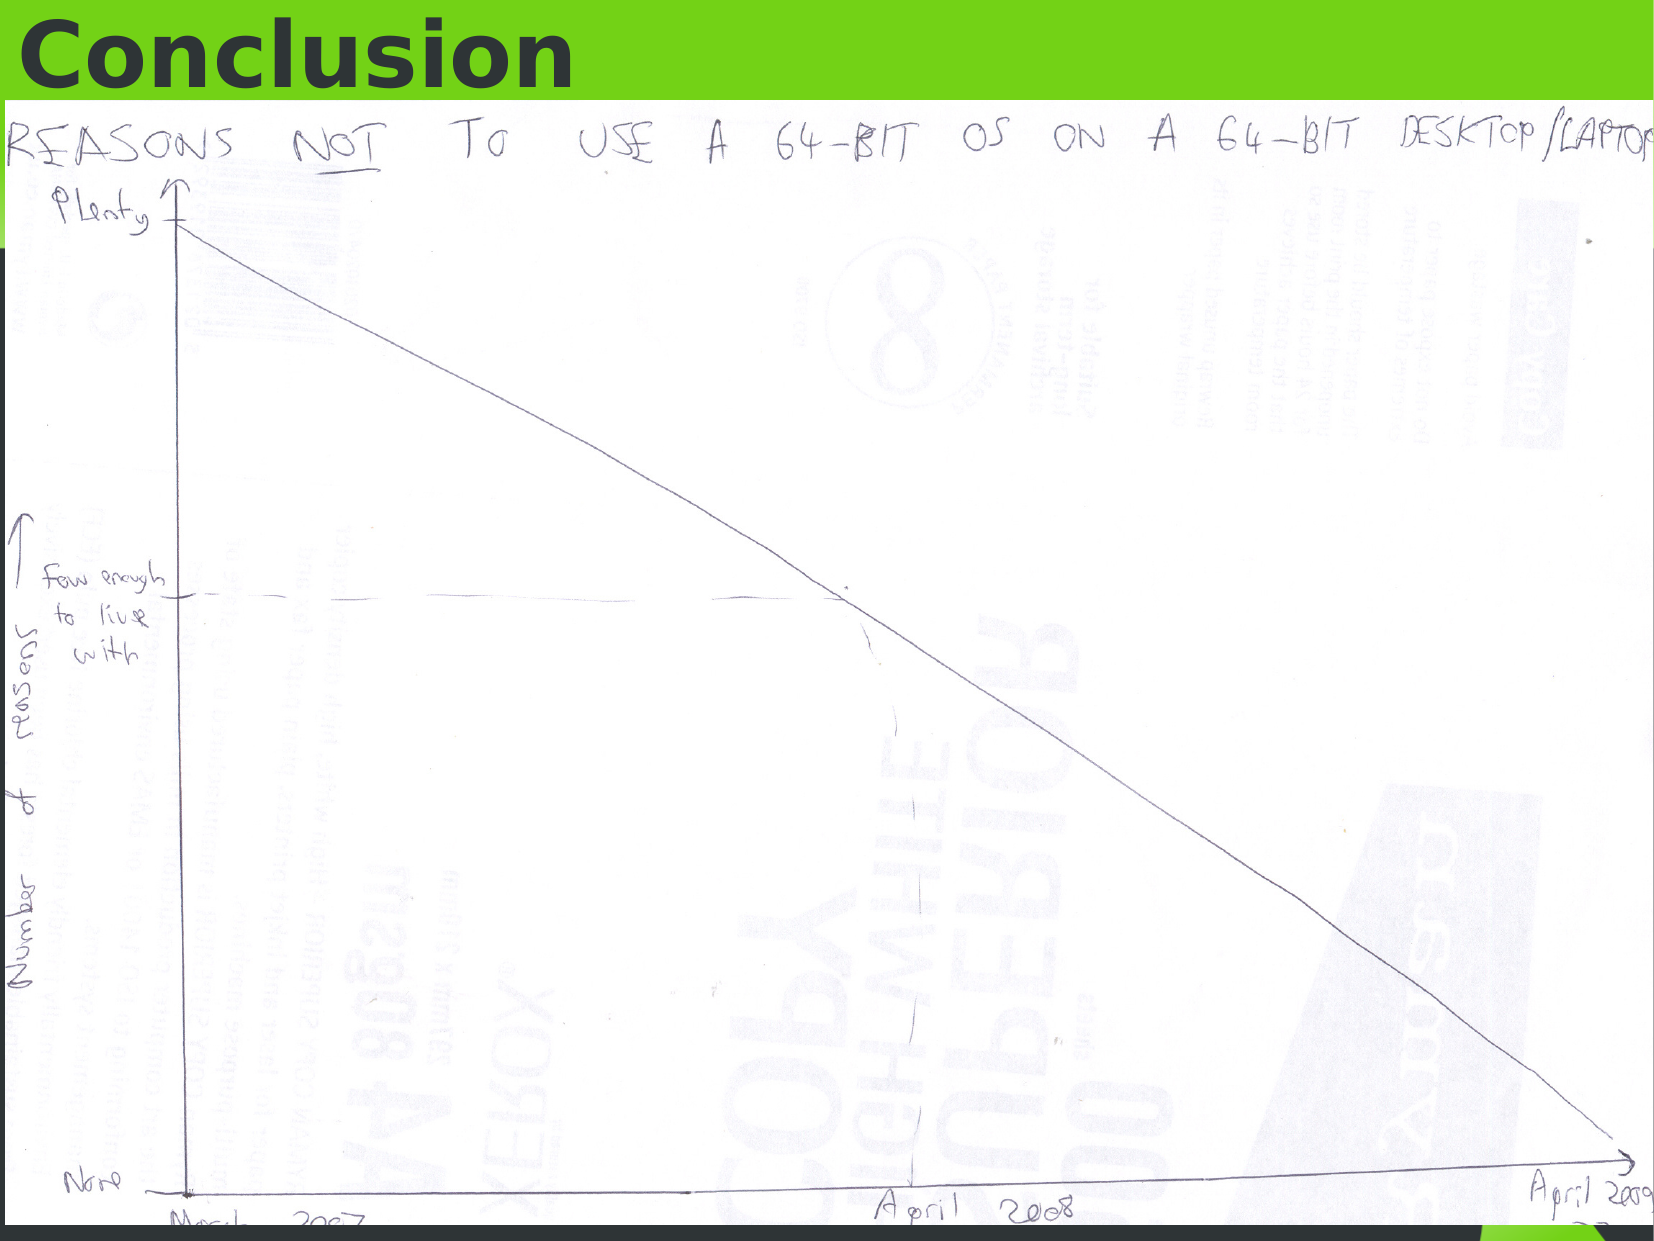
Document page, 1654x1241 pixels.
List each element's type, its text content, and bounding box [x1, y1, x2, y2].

picture [0, 0, 1654, 1241]
title Conclusion [17, 0, 1506, 100]
